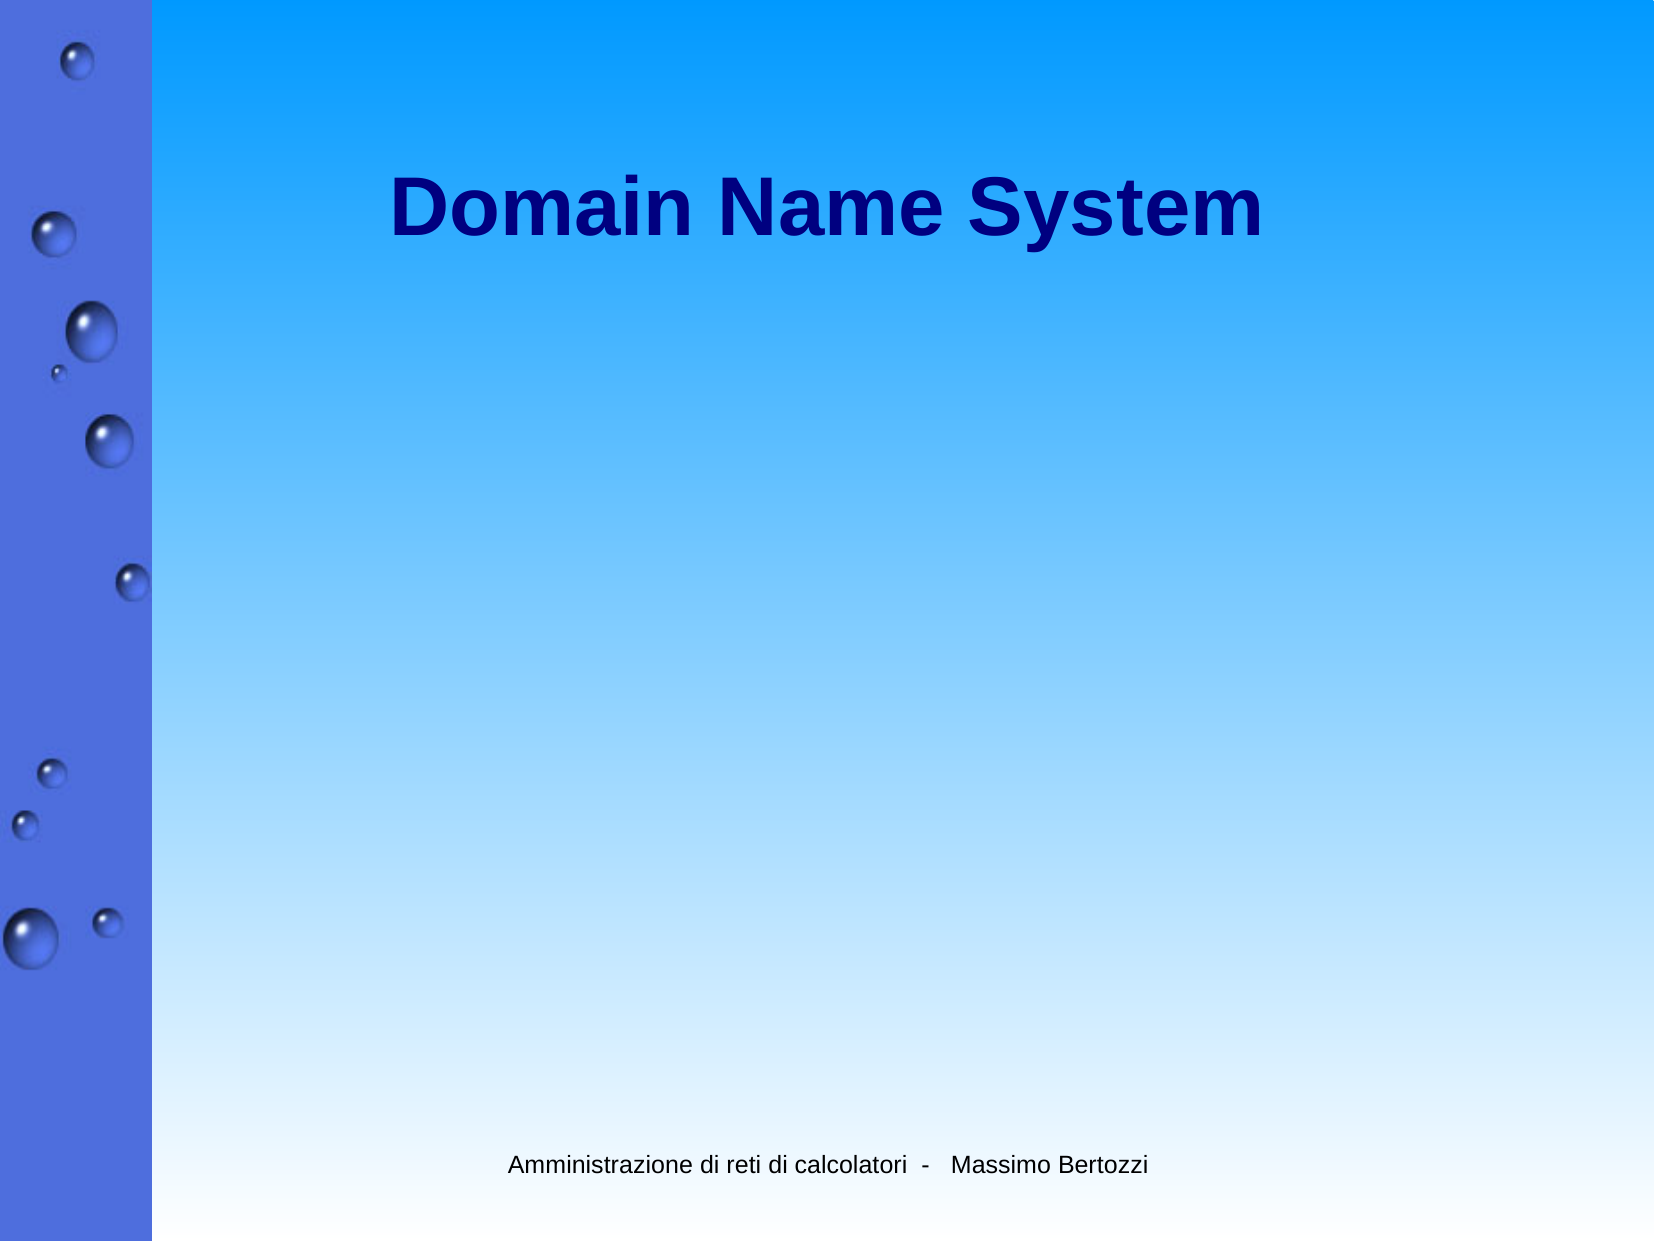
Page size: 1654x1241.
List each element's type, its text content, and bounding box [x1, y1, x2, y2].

title Domain Name System [121, 102, 1534, 311]
picture [0, 0, 152, 1241]
